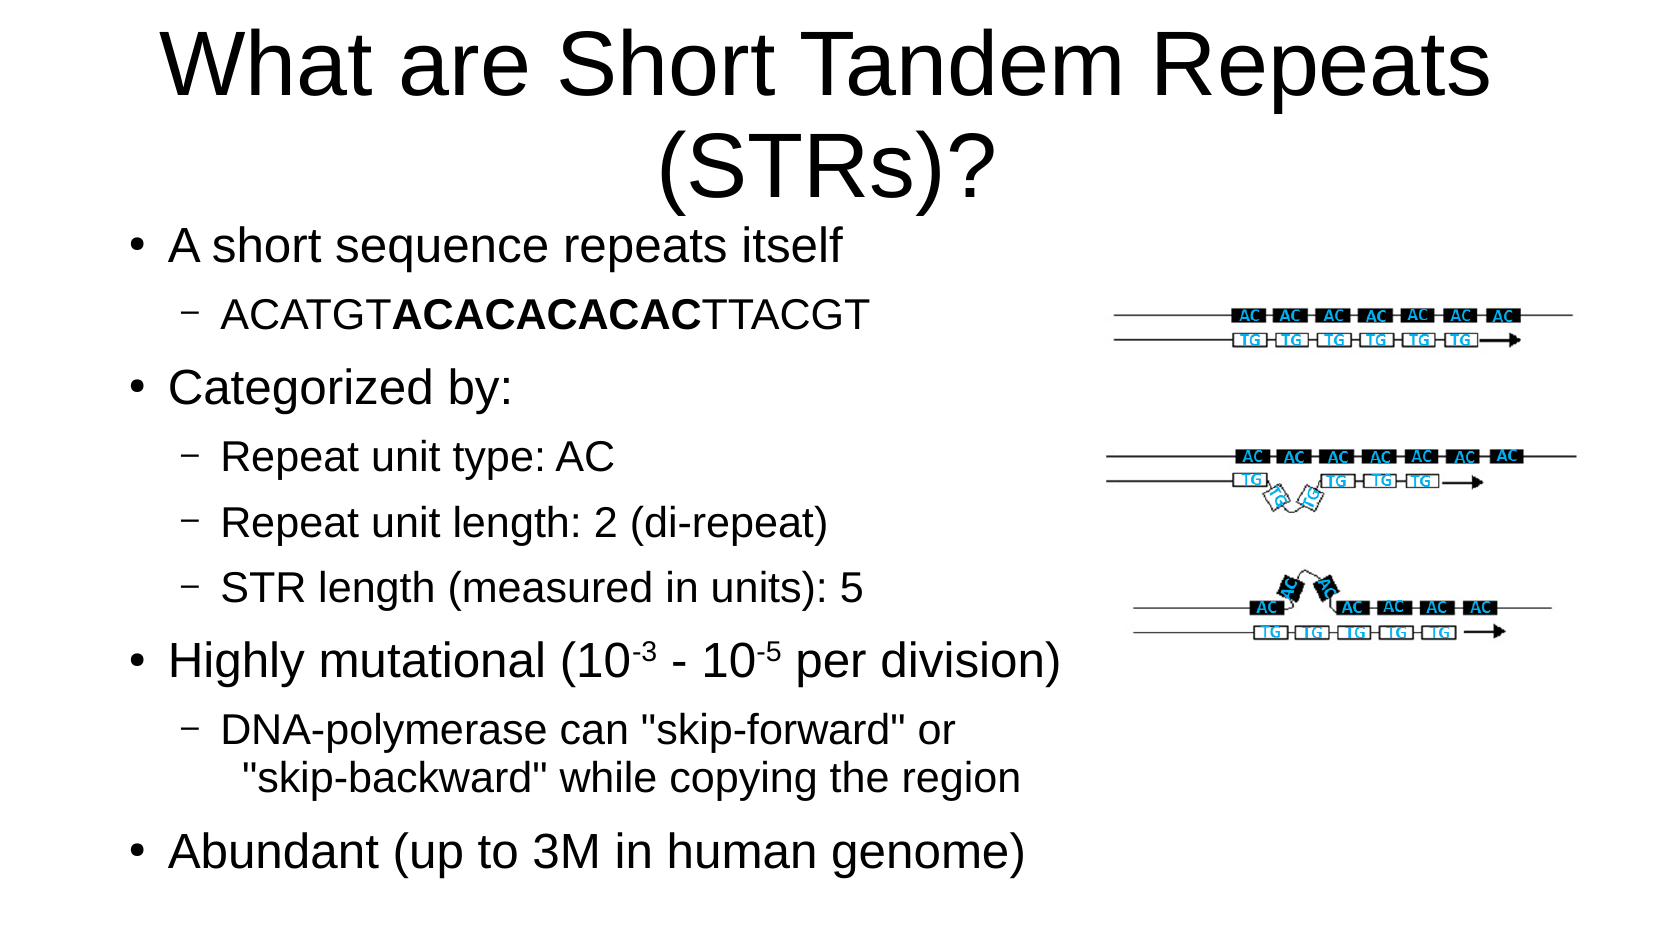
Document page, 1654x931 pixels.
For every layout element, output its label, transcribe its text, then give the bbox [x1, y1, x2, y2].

title What are Short Tandem Repeats (STRs)? [82, 12, 1571, 218]
list A short sequence repeats itself ACATGTACACACACACTTACGT Categorized by: Repeat unit type: AC Repeat unit length: 2 (di-repeat) STR length (measured in units): 5 Highly mutational (10-3 - 10-5 per division) DNA-polymerase can "skip-forward" or "skip-backward" while copying the region Abundant (up to 3M in human genome) [82, 217, 1063, 916]
picture [1063, 295, 1582, 695]
